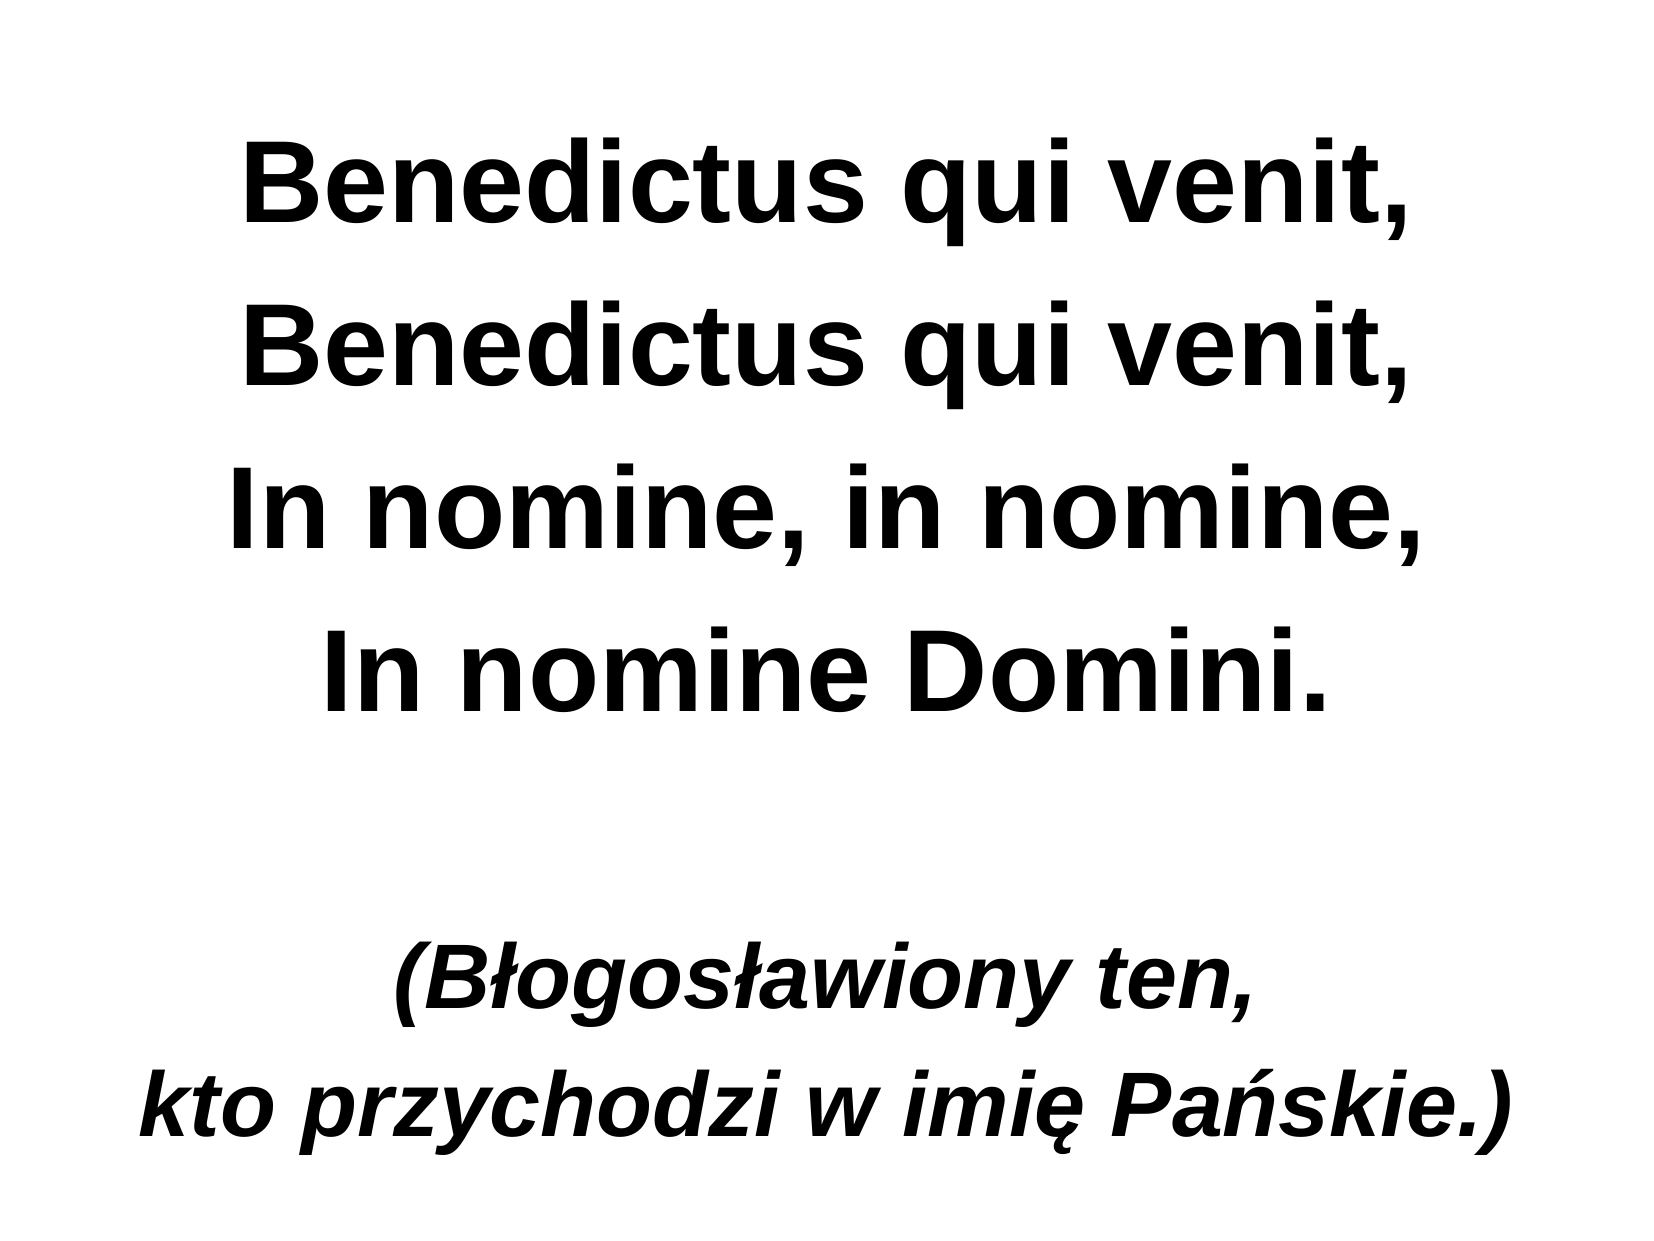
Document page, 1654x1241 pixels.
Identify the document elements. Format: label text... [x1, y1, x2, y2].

subtitle Benedictus qui venit, Benedictus qui venit, In nomine, in nomine, In nomine Domini. (Błogosławiony ten, kto przychodzi w imię Pańskie.) [0, 0, 1654, 1241]
